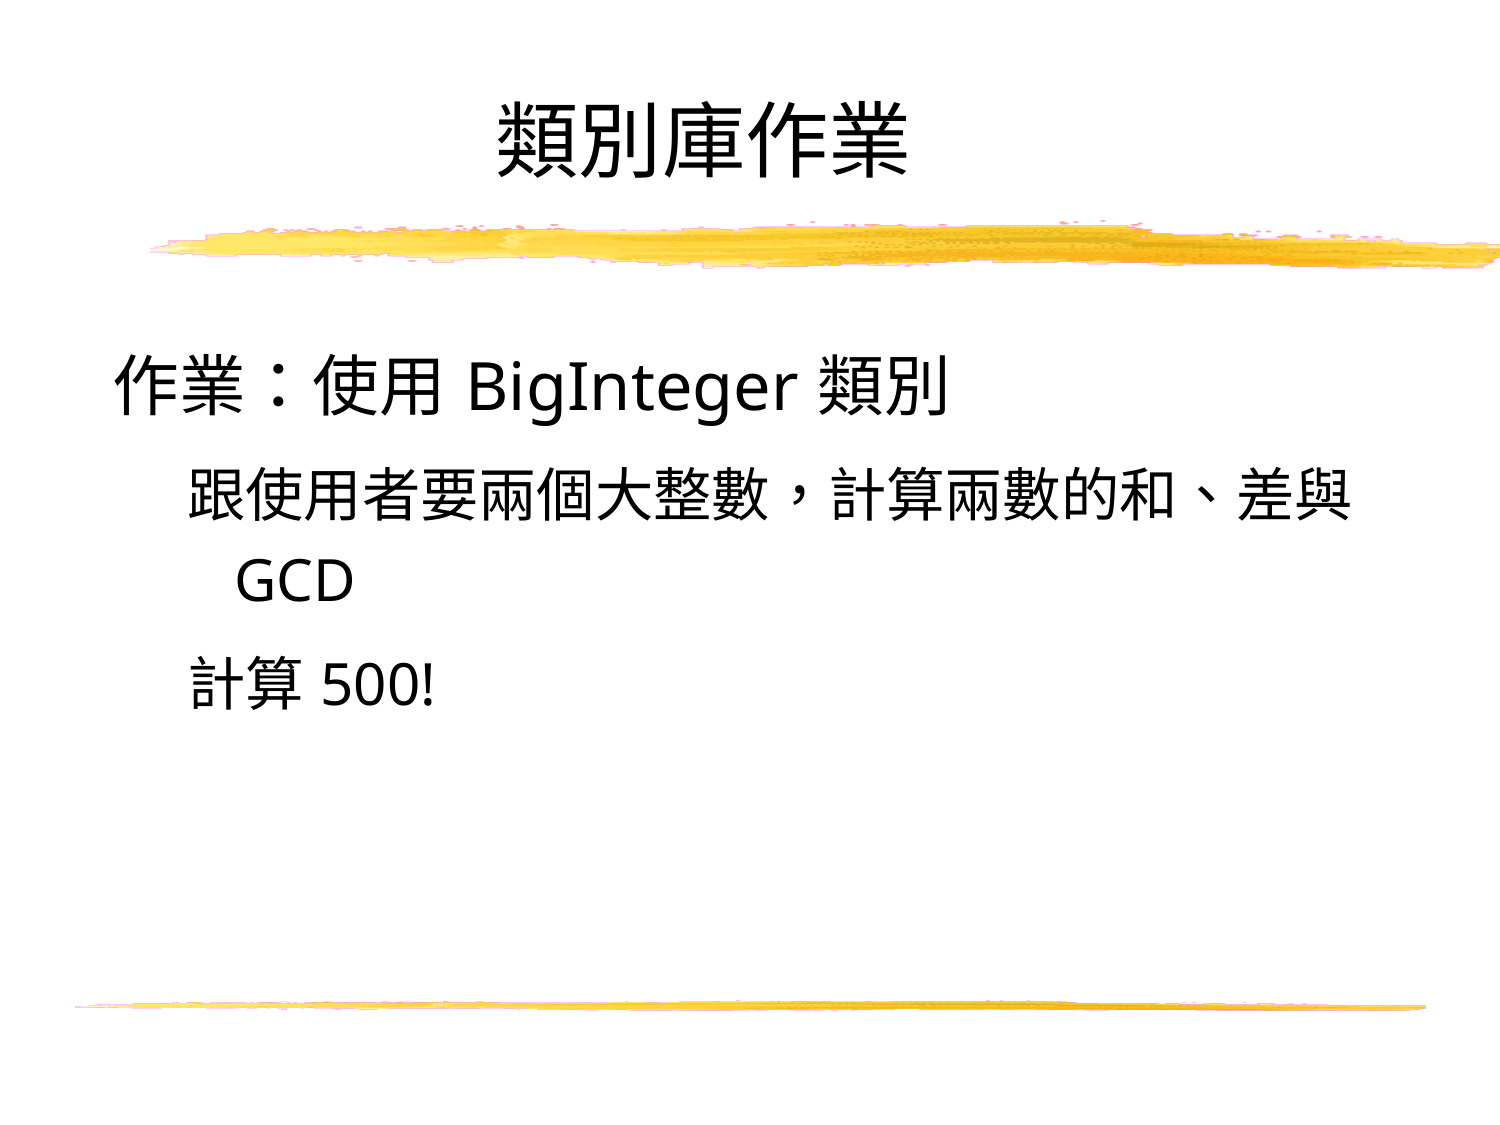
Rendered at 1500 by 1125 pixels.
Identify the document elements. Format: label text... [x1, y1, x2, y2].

picture [150, 215, 1500, 279]
picture [75, 999, 1426, 1013]
list 作業：使用BigInteger類別 跟使用者要兩個大整數，計算兩數的和、差與GCD 計算500! [112, 324, 1388, 1000]
title 類別庫作業 [66, 35, 1342, 225]
